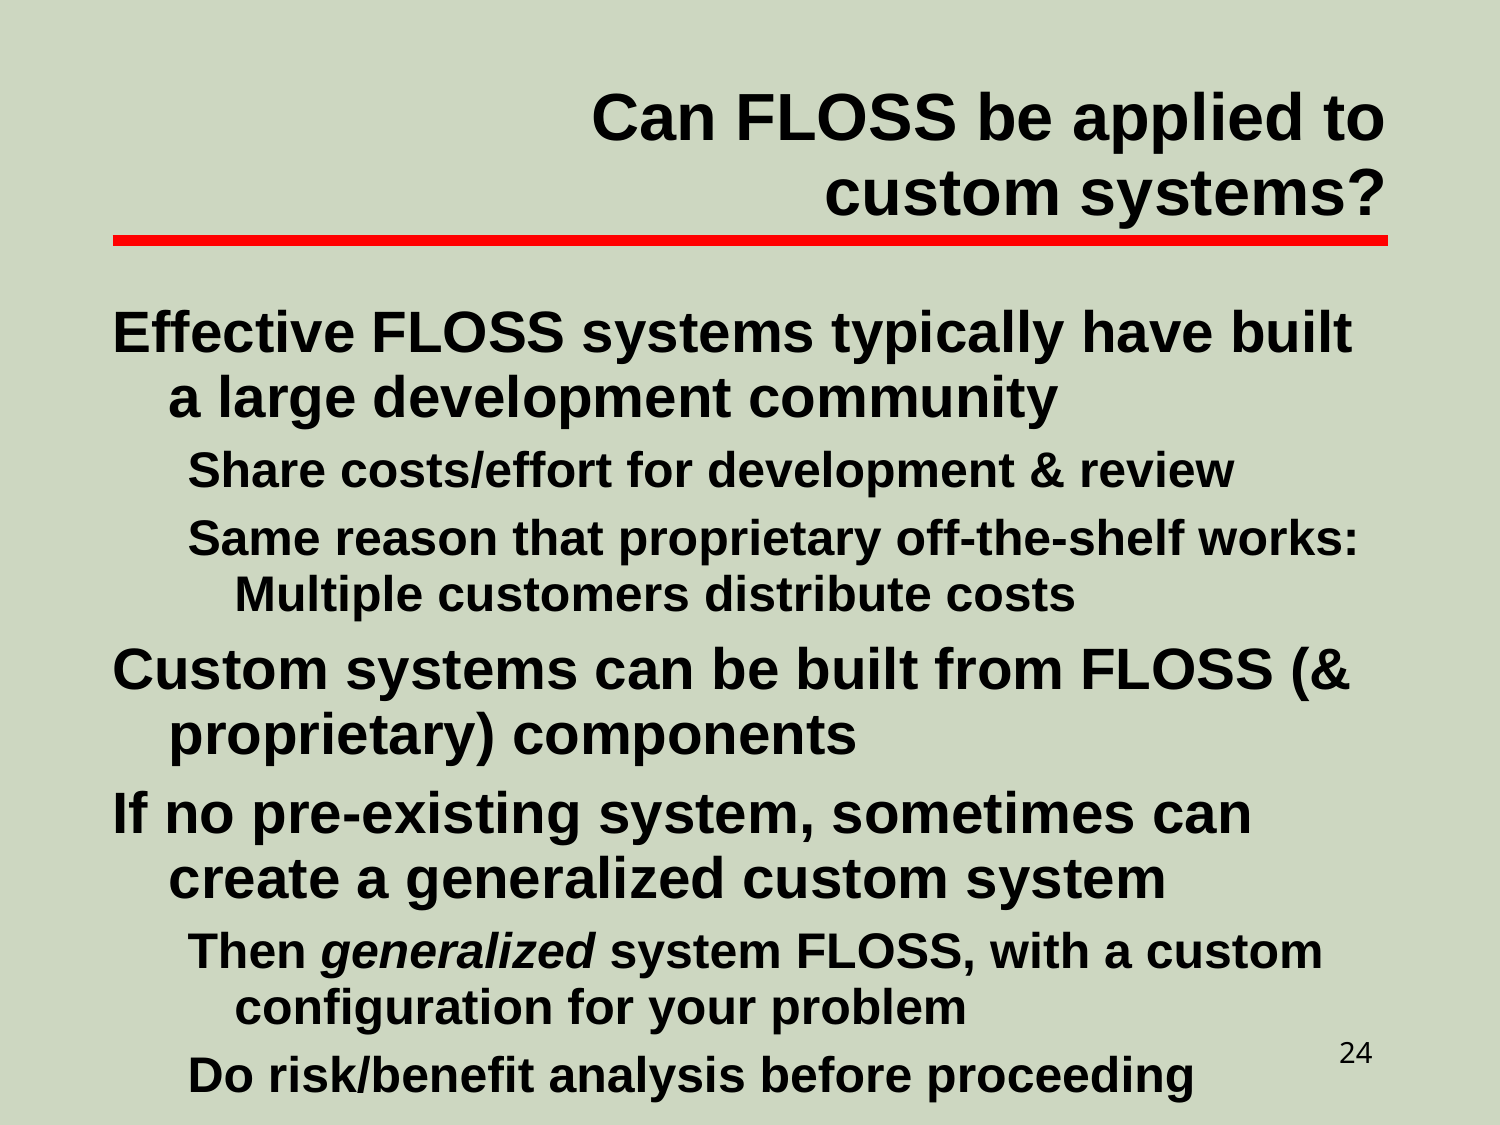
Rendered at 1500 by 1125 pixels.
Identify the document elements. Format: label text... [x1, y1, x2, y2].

list Effective FLOSS systems typically have built a large development community Share costs/effort for development & review Same reason that proprietary off-the-shelf works: Multiple customers distribute costs Custom systems can be built from FLOSS (& proprietary) components If no pre-existing system, sometimes can create a generalized custom system Then generalized system FLOSS, with a custom configuration for your problem Do risk/benefit analysis before proceeding [112, 299, 1388, 1111]
title Can FLOSS be applied to custom systems? [337, 79, 1388, 230]
